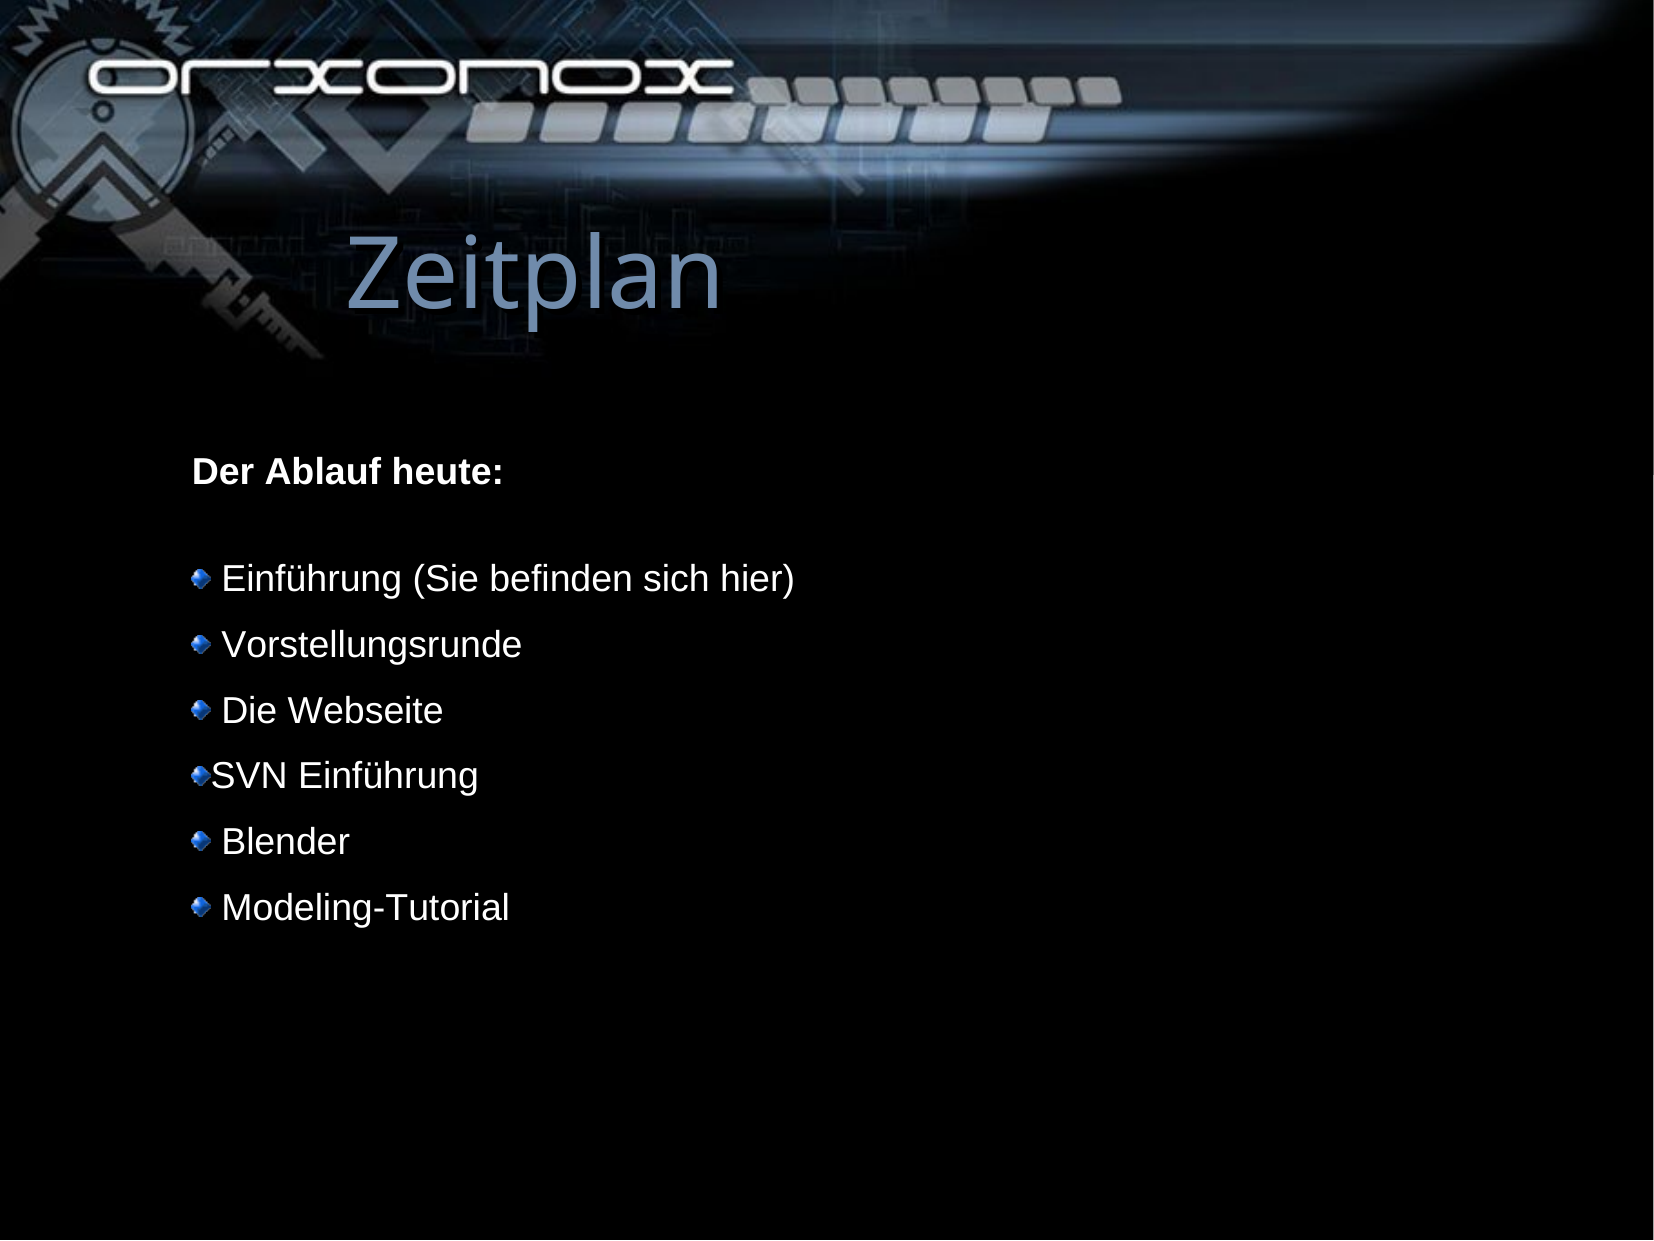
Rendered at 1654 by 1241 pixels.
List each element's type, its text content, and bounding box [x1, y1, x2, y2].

picture [0, 0, 1654, 475]
text_box Der Ablauf heute: Einführung (Sie befinden sich hier) Vorstellungsrunde Die Webseite SVN Einführung Blender Modeling-Tutorial [177, 442, 1329, 936]
text_box Zeitplan [330, 194, 1306, 326]
